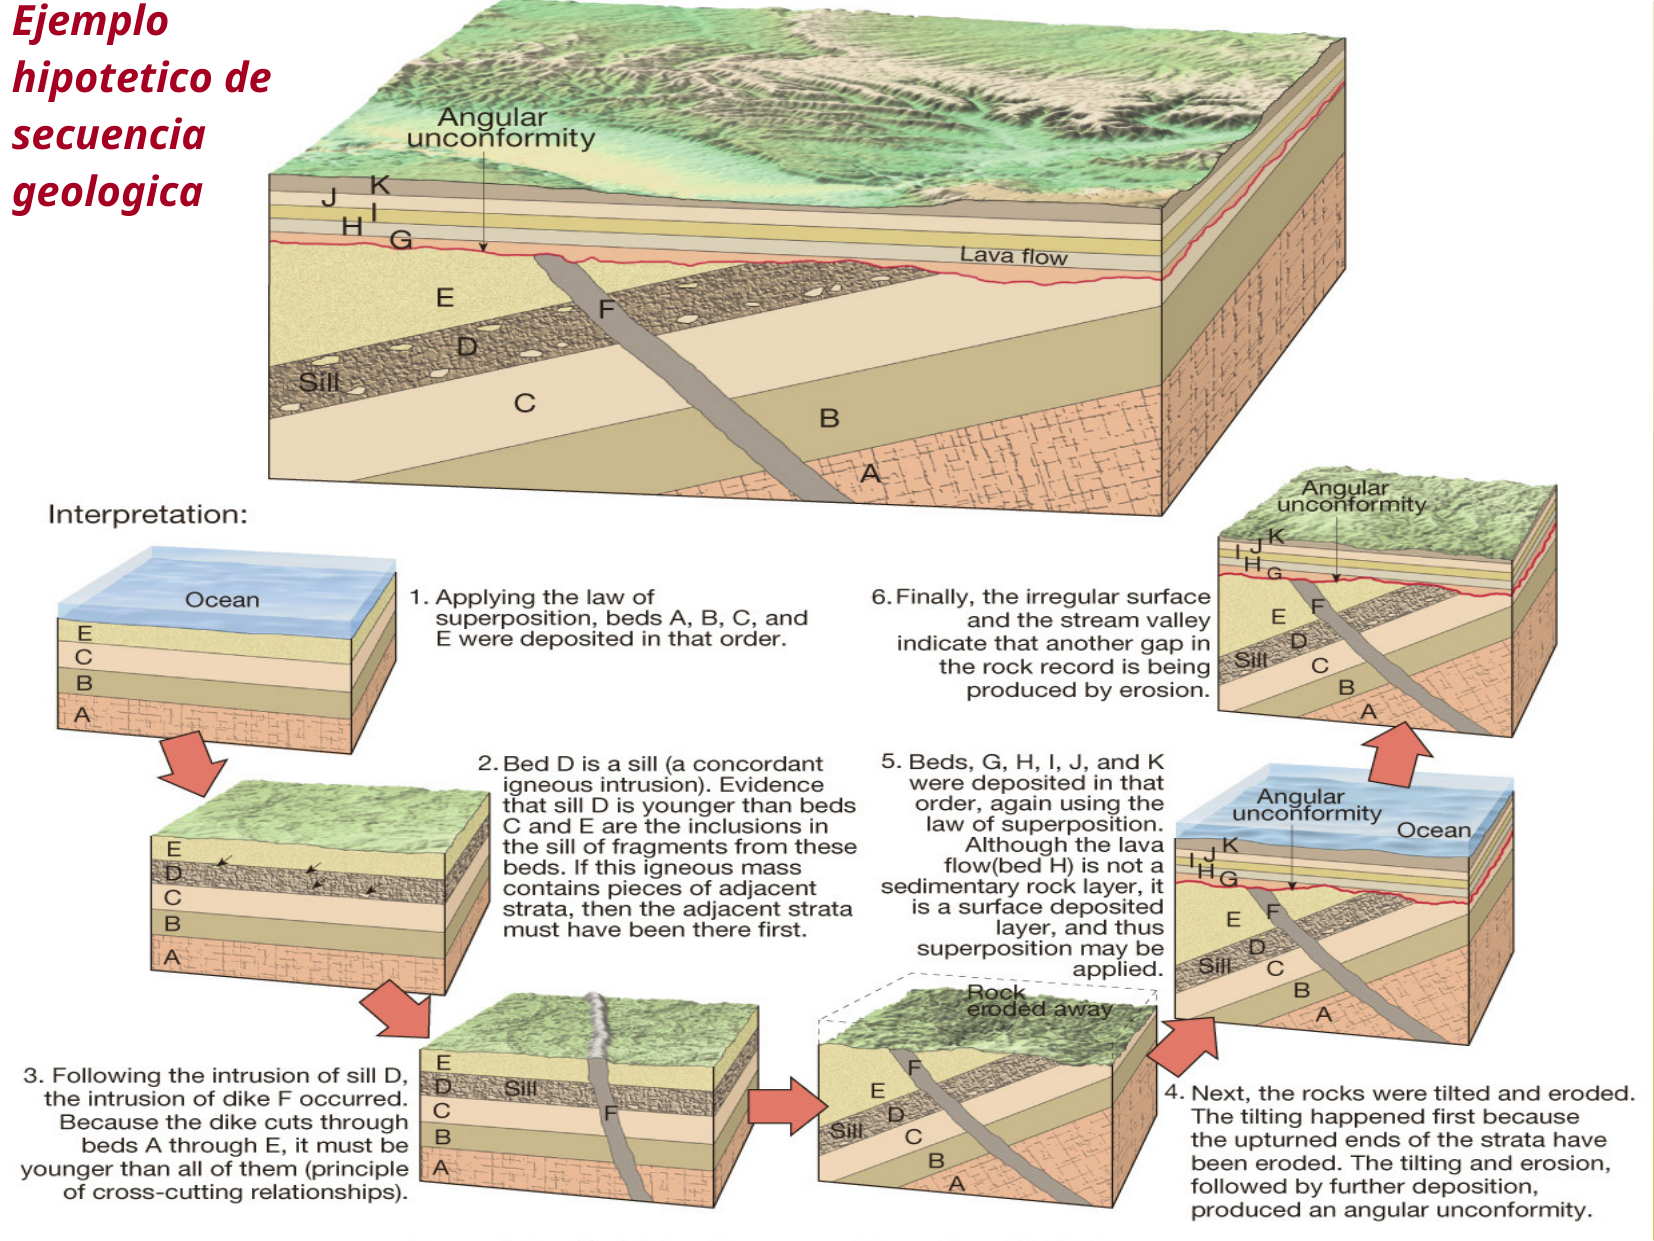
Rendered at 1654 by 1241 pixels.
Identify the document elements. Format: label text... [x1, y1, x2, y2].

text_box Ejemplo hipotetico de secuencia geologica [0, 0, 304, 227]
picture [0, 0, 1654, 1241]
